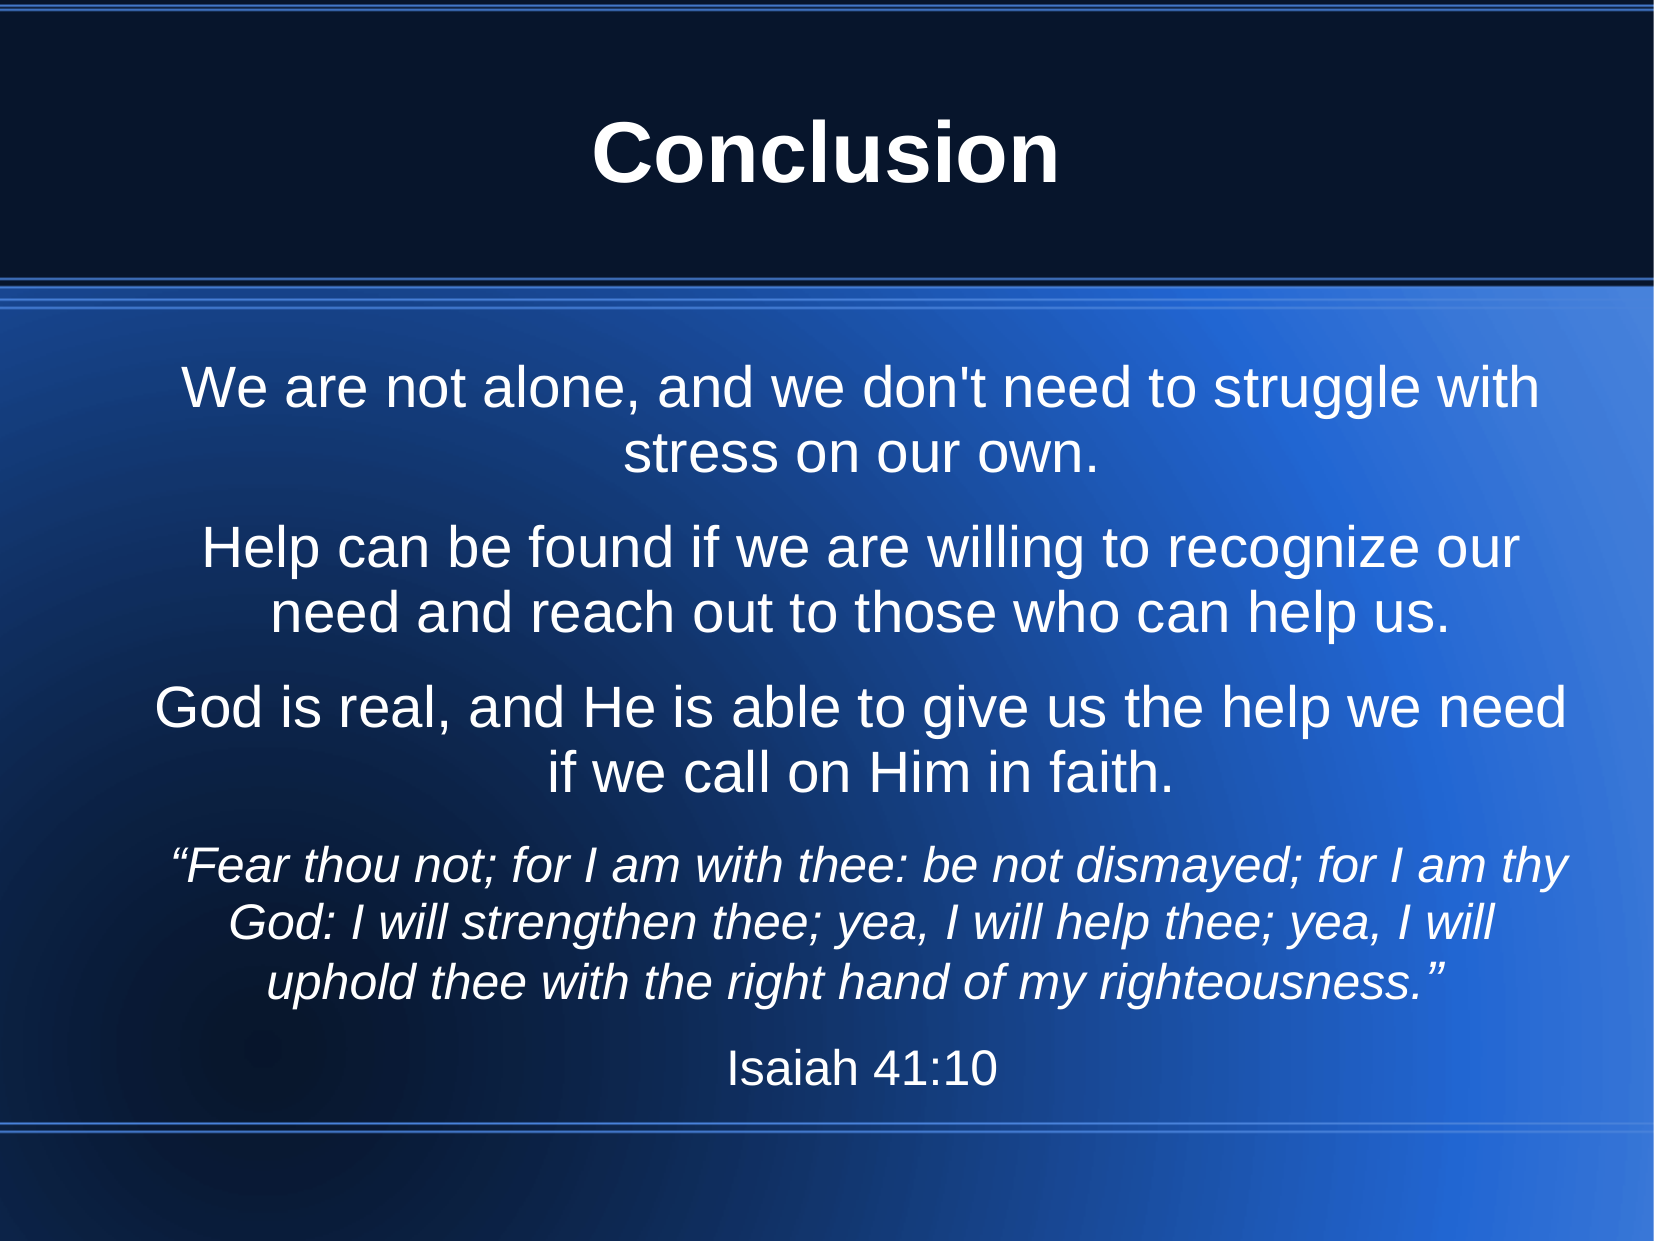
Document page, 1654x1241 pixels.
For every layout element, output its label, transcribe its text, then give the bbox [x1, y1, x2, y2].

list We are not alone, and we don't need to struggle with stress on our own. Help can be found if we are willing to recognize our need and reach out to those who can help us. God is real, and He is able to give us the help we need if we call on Him in faith. “Fear thou not; for I am with thee: be not dismayed; for I am thy God: I will strengthen thee; yea, I will help thee; yea, I will uphold thee with the right hand of my righteousness.” Isaiah 41:10 [82, 355, 1571, 1094]
title Conclusion [82, 49, 1571, 257]
picture [0, 0, 1654, 1241]
